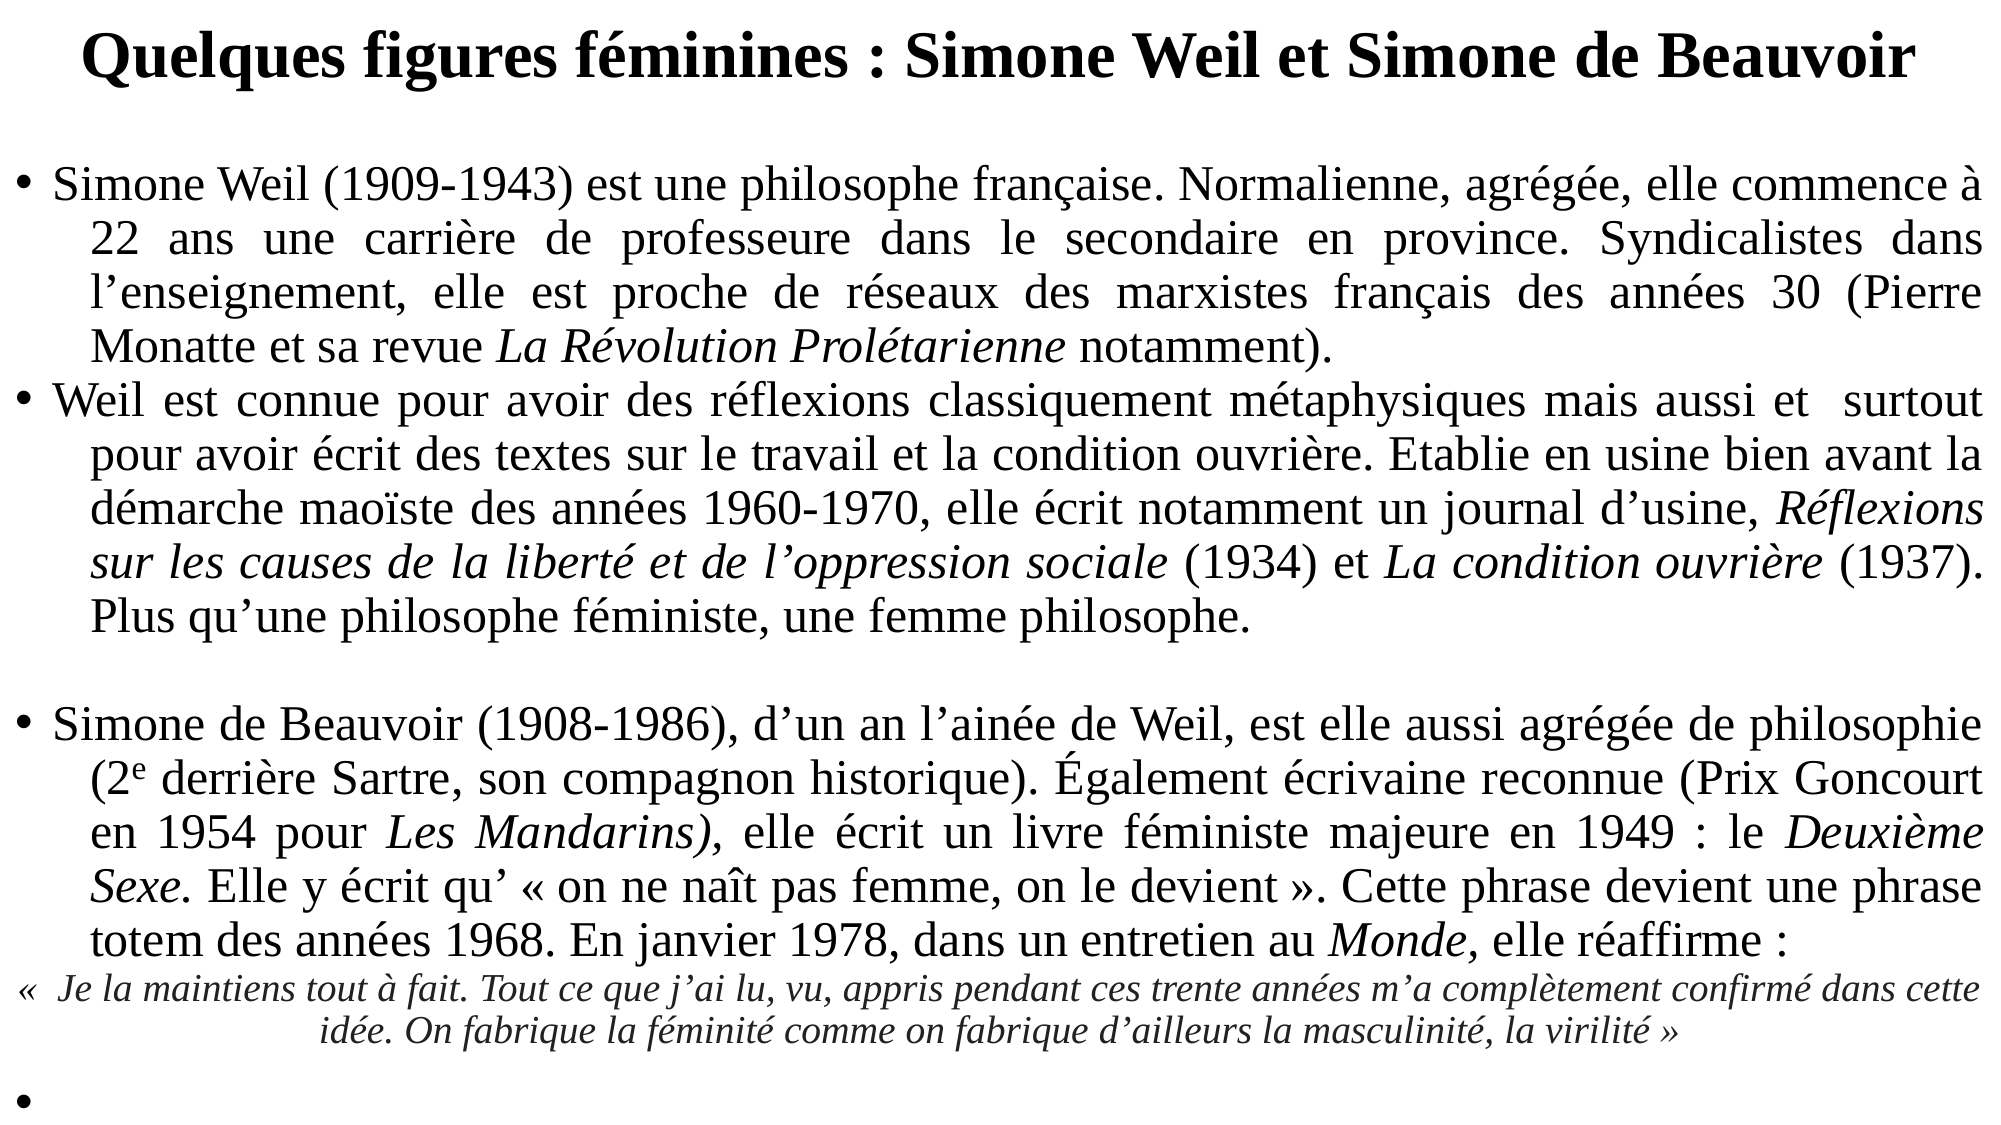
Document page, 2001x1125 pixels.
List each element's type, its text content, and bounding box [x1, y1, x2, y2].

title Quelques figures féminines : Simone Weil et Simone de Beauvoir [0, 0, 2000, 112]
list Simone Weil (1909-1943) est une philosophe française. Normalienne, agrégée, elle commence à 22 ans une carrière de professeure dans le secondaire en province. Syndicalistes dans l’enseignement, elle est proche de réseaux des marxistes français des années 30 (Pierre Monatte et sa revue La Révolution Prolétarienne notamment). Weil est connue pour avoir des réflexions classiquement métaphysiques mais aussi et surtout pour avoir écrit des textes sur le travail et la condition ouvrière. Etablie en usine bien avant la démarche maoïste des années 1960-1970, elle écrit notamment un journal d’usine, Réflexions sur les causes de la liberté et de l’oppression sociale (1934) et La condition ouvrière (1937). Plus qu’une philosophe féministe, une femme philosophe. Simone de Beauvoir (1908-1986), d’un an l’ainée de Weil, est elle aussi agrégée de philosophie (2e derrière Sartre, son compagnon historique). Également écrivaine reconnue (Prix Goncourt en 1954 pour Les Mandarins), elle écrit un livre féministe majeure en 1949 : le Deuxième Sexe. Elle y écrit qu’ « on ne naît pas femme, on le devient ». Cette phrase devient une phrase totem des années 1968. En janvier 1978, dans un entretien au Monde, elle réaffirme : « Je la maintiens tout à fait. Tout ce que j’ai lu, vu, appris pendant ces trente années m’a complètement confirmé dans cette idée. On fabrique la féminité comme on fabrique d’ailleurs la masculinité, la virilité » [0, 149, 2000, 1125]
